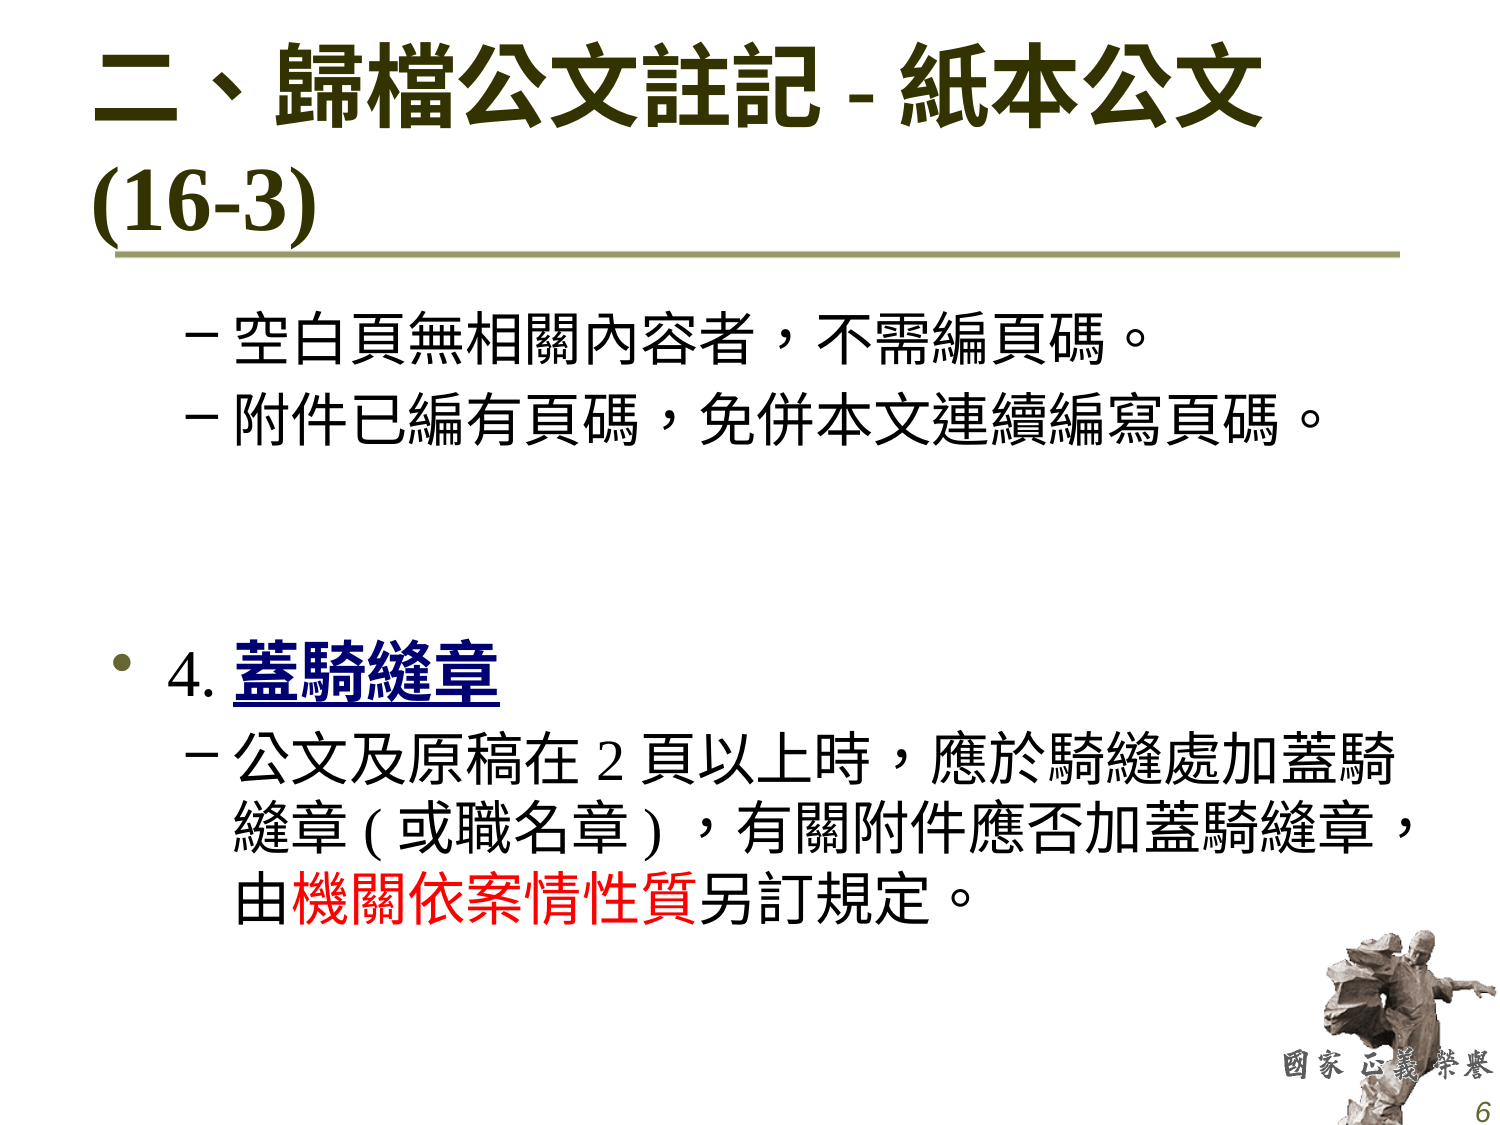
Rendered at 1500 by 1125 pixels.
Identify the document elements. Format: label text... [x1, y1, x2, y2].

list 空白頁無相關內容者，不需編頁碼。 附件已編有頁碼，免併本文連續編寫頁碼。 4.蓋騎縫章 公文及原稿在2頁以上時，應於騎縫處加蓋騎縫章(或職名章)，有關附件應否加蓋騎縫章，由機關依案情性質另訂規定。 [95, 294, 1446, 992]
slide_number <number> [1327, 1085, 1500, 1125]
title 二、歸檔公文註記-紙本公文(16-3) [75, 45, 1446, 233]
picture [115, 243, 1400, 265]
picture [1318, 928, 1500, 1125]
